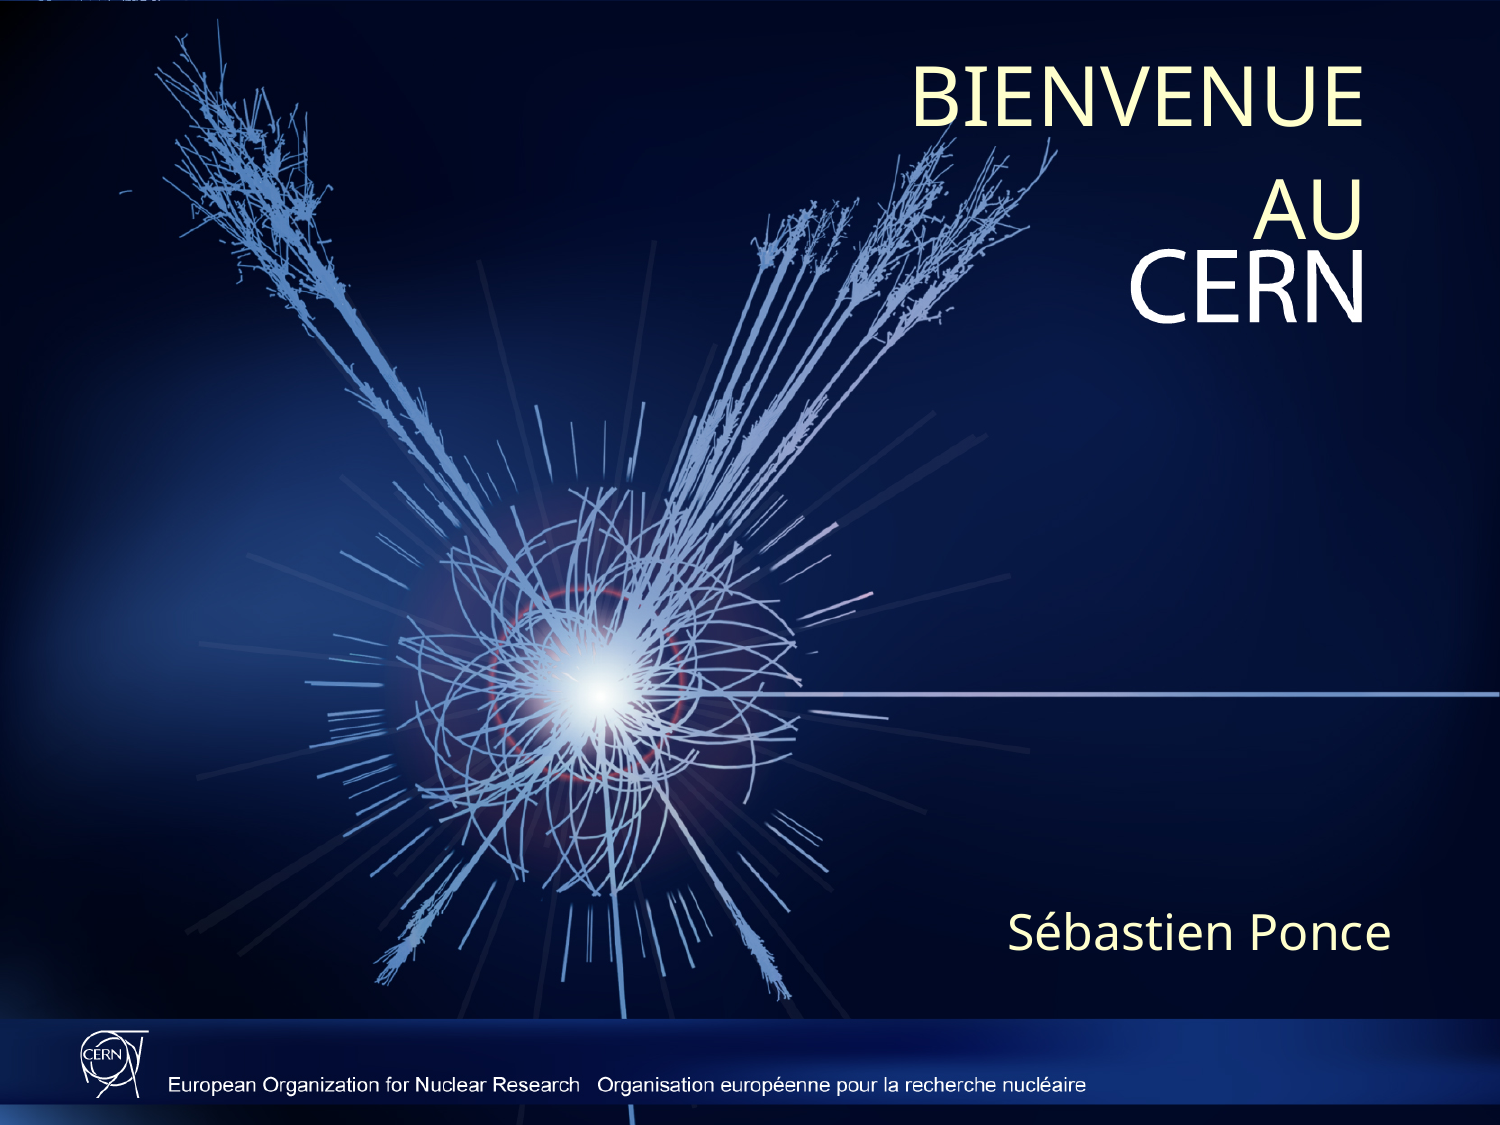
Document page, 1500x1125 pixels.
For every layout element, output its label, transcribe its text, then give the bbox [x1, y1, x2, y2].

picture [0, 0, 1500, 1125]
text_box BIENVENUE AU [797, 29, 1382, 248]
subtitle Sébastien Ponce [992, 889, 1459, 969]
